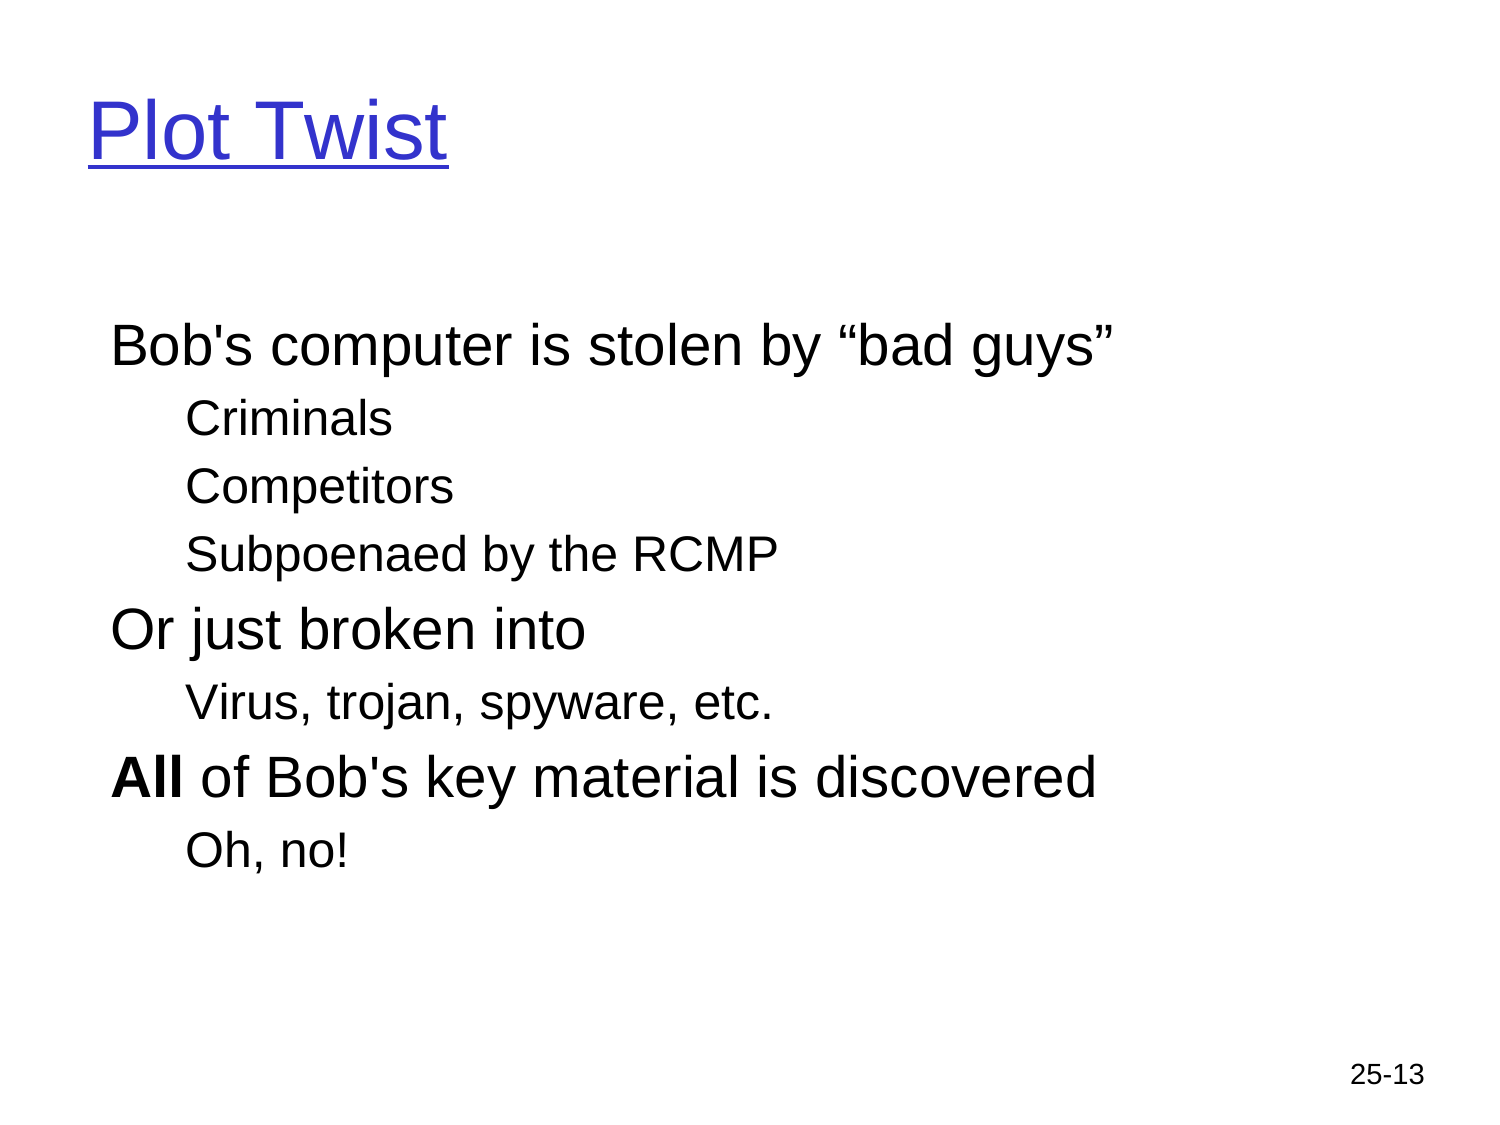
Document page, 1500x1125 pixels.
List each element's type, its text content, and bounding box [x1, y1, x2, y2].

title Plot Twist [87, 23, 1363, 239]
list Bob's computer is stolen by “bad guys” Criminals Competitors Subpoenaed by the RCMP Or just broken into Virus, trojan, spyware, etc. All of Bob's key material is discovered Oh, no! [110, 312, 1392, 1022]
